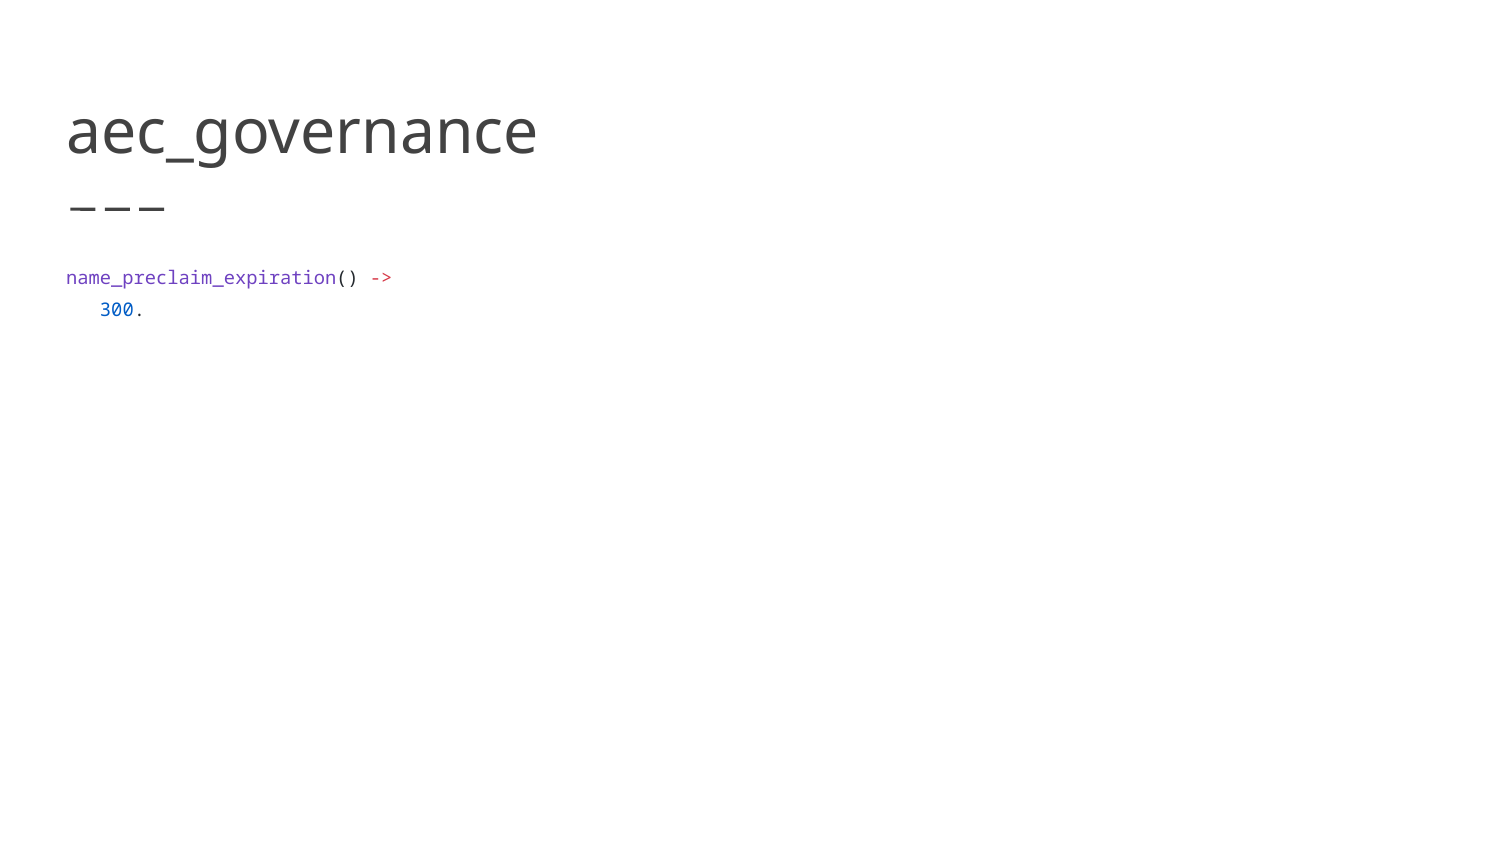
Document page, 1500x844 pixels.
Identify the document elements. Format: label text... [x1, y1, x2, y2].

list name_preclaim_expiration() -> 300. [51, 240, 1449, 750]
title aec_governance [51, 61, 1449, 182]
